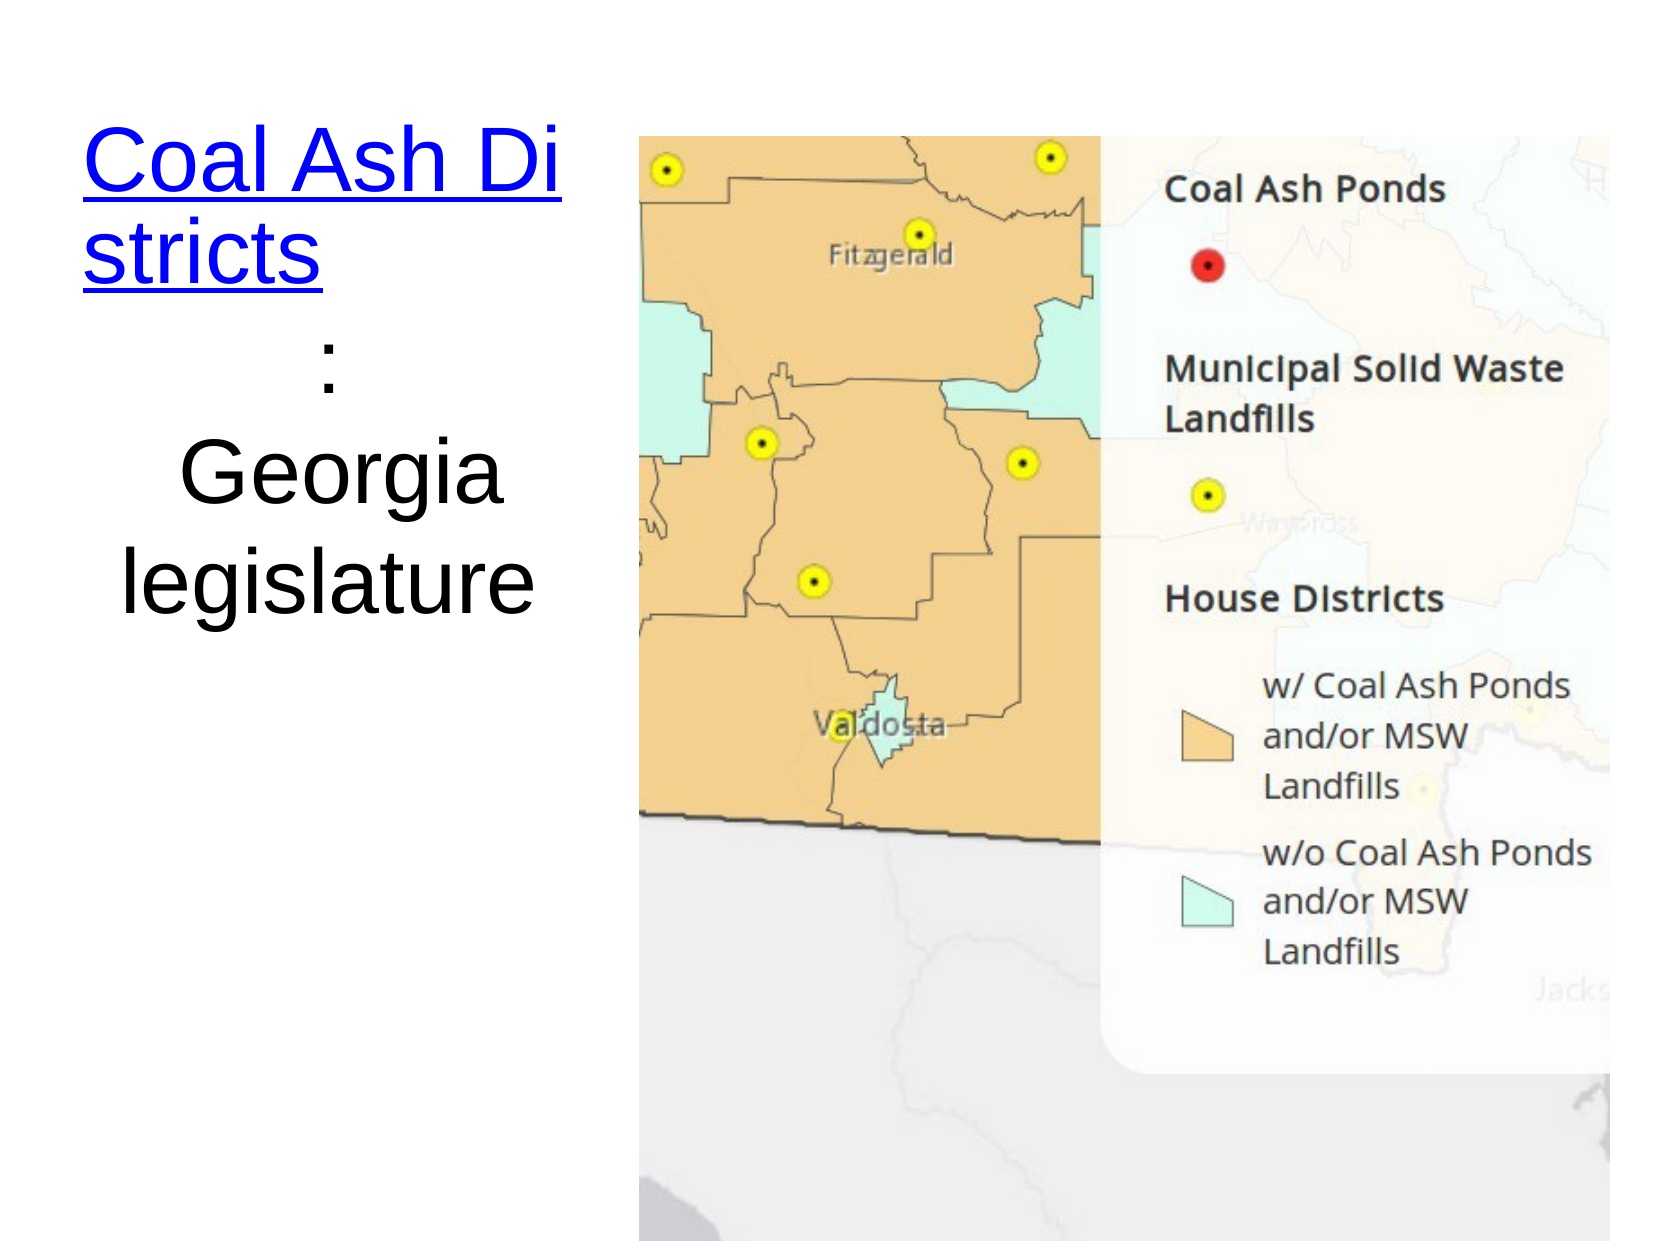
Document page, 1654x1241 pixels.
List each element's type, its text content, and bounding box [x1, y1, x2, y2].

text_box Coal Ash Districts: Georgia legislature [82, 49, 602, 591]
picture [639, 136, 1610, 1241]
